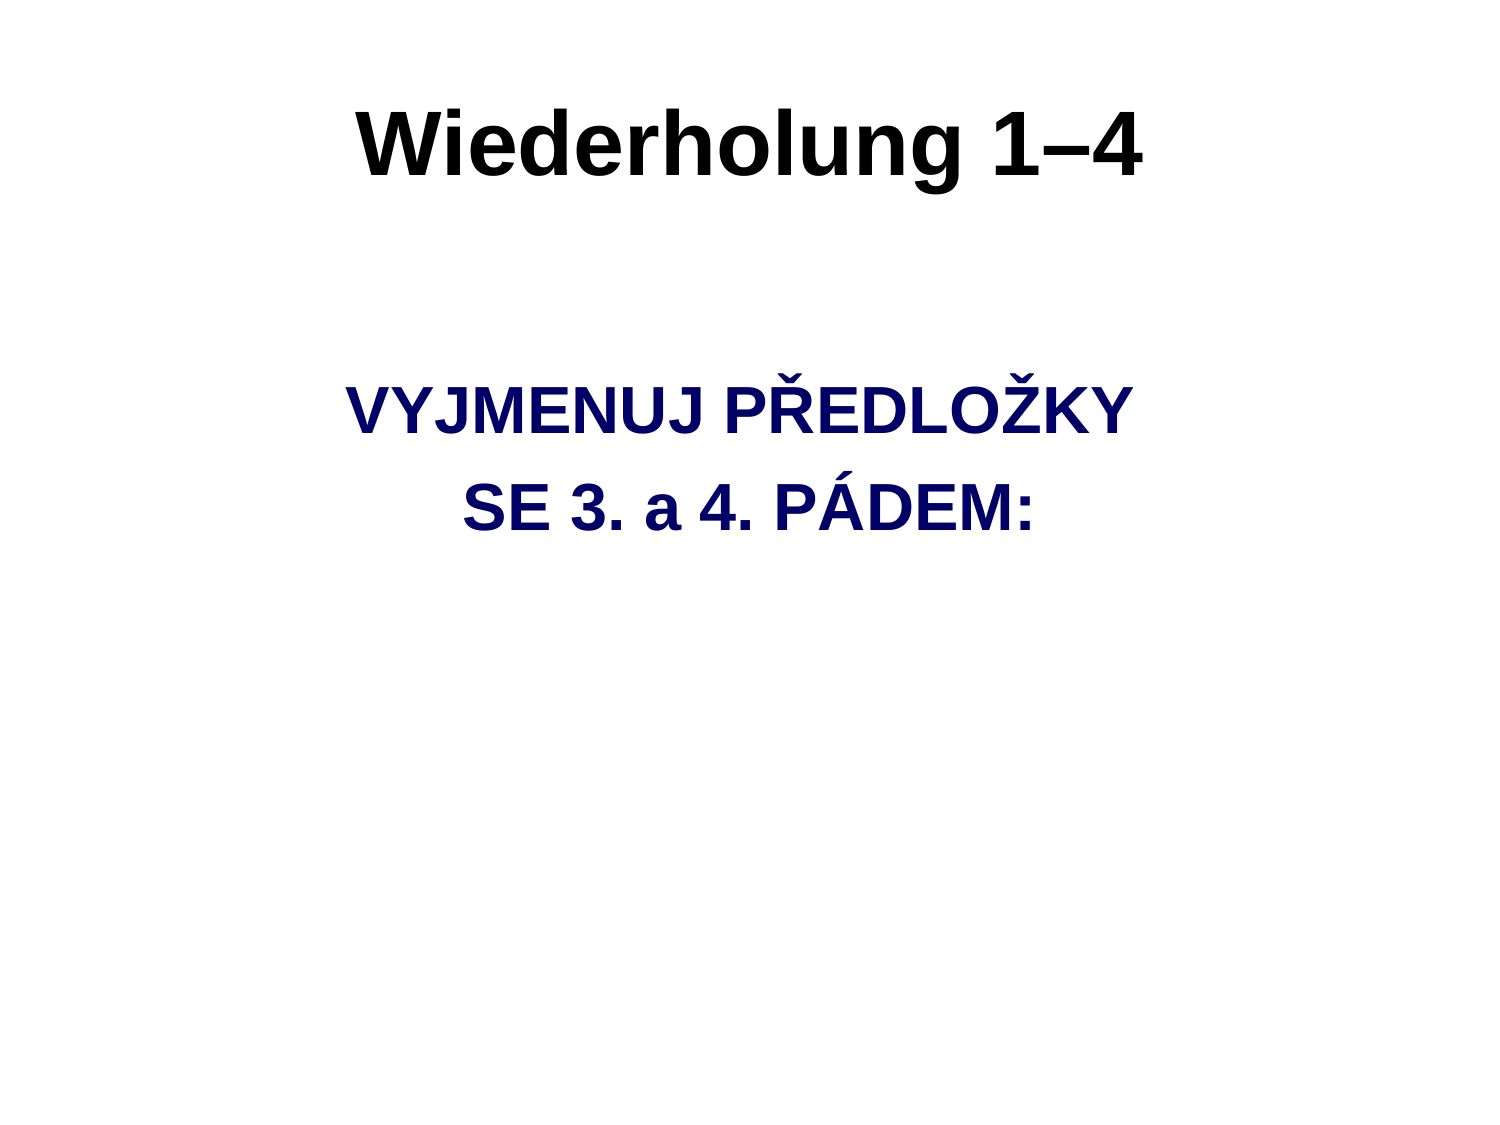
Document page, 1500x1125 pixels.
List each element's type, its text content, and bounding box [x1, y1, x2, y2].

title Wiederholung 1–4 [75, 45, 1426, 233]
list VYJMENUJ PŘEDLOŽKY SE 3. a 4. PÁDEM: [75, 262, 1426, 1007]
